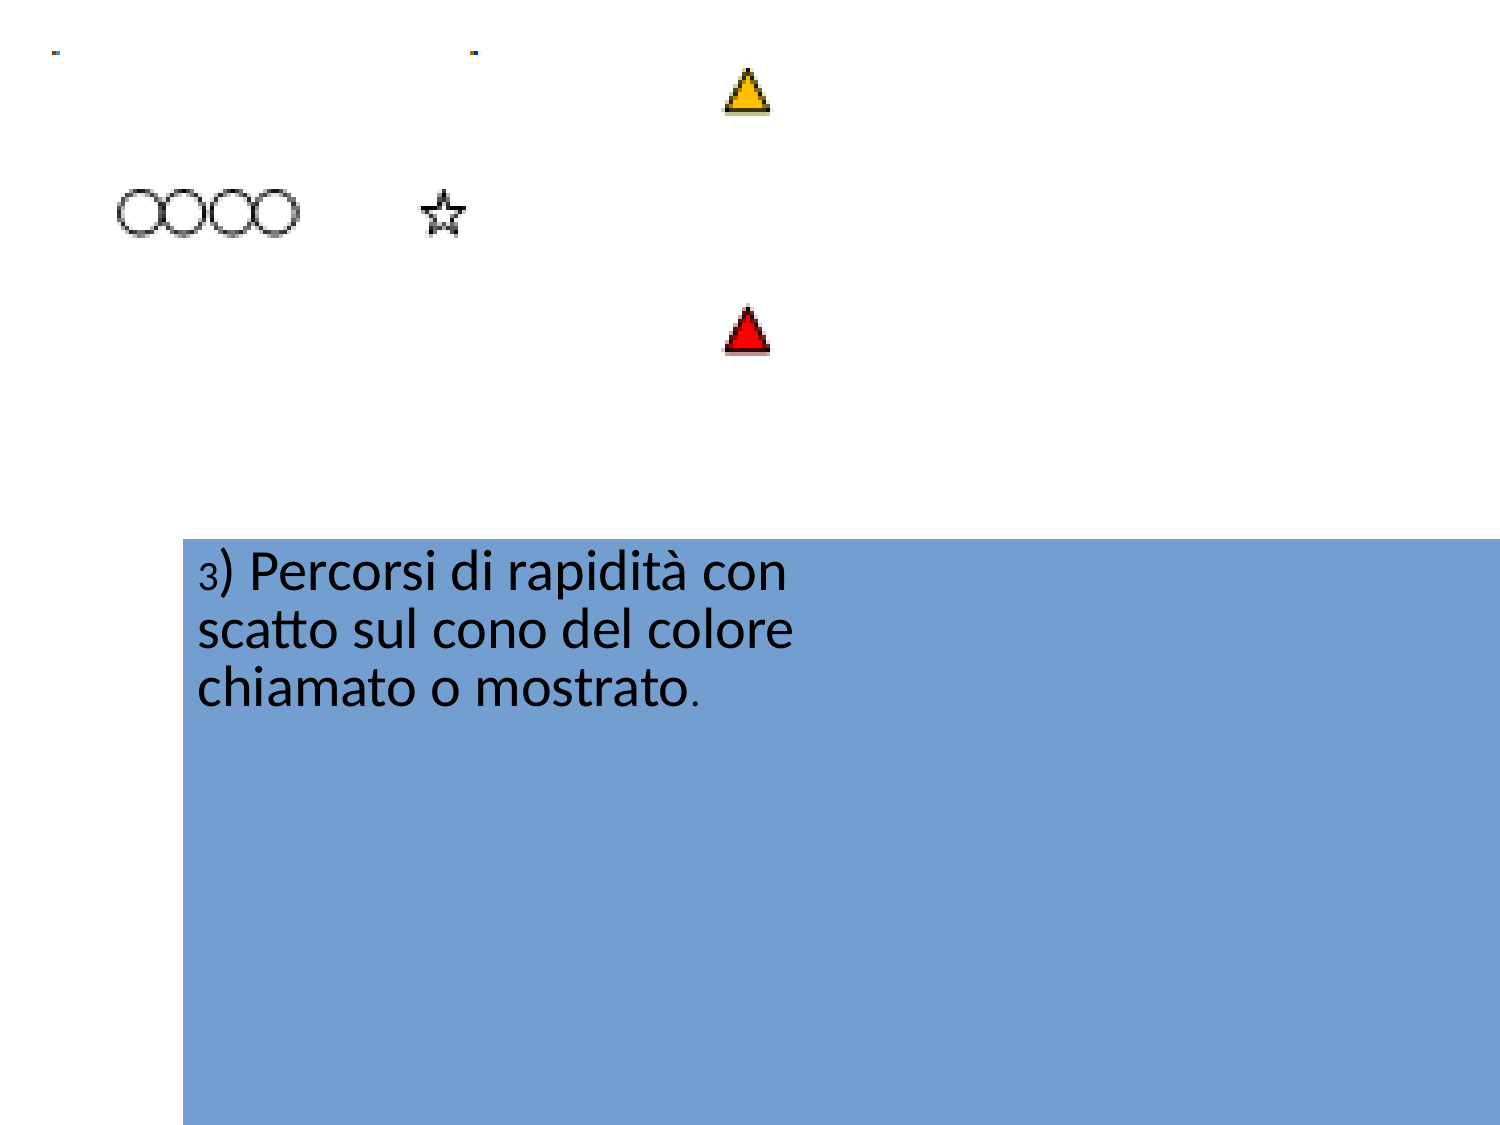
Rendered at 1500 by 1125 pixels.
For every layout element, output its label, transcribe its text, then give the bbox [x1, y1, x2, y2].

table_cell [183, 758, 769, 1125]
picture [0, 0, 1030, 539]
table_header [891, 539, 1500, 758]
table_cell [769, 758, 1500, 1125]
table_header 3) Percorsi di rapidità con scatto sul cono del colore chiamato o mostrato. [183, 539, 891, 758]
